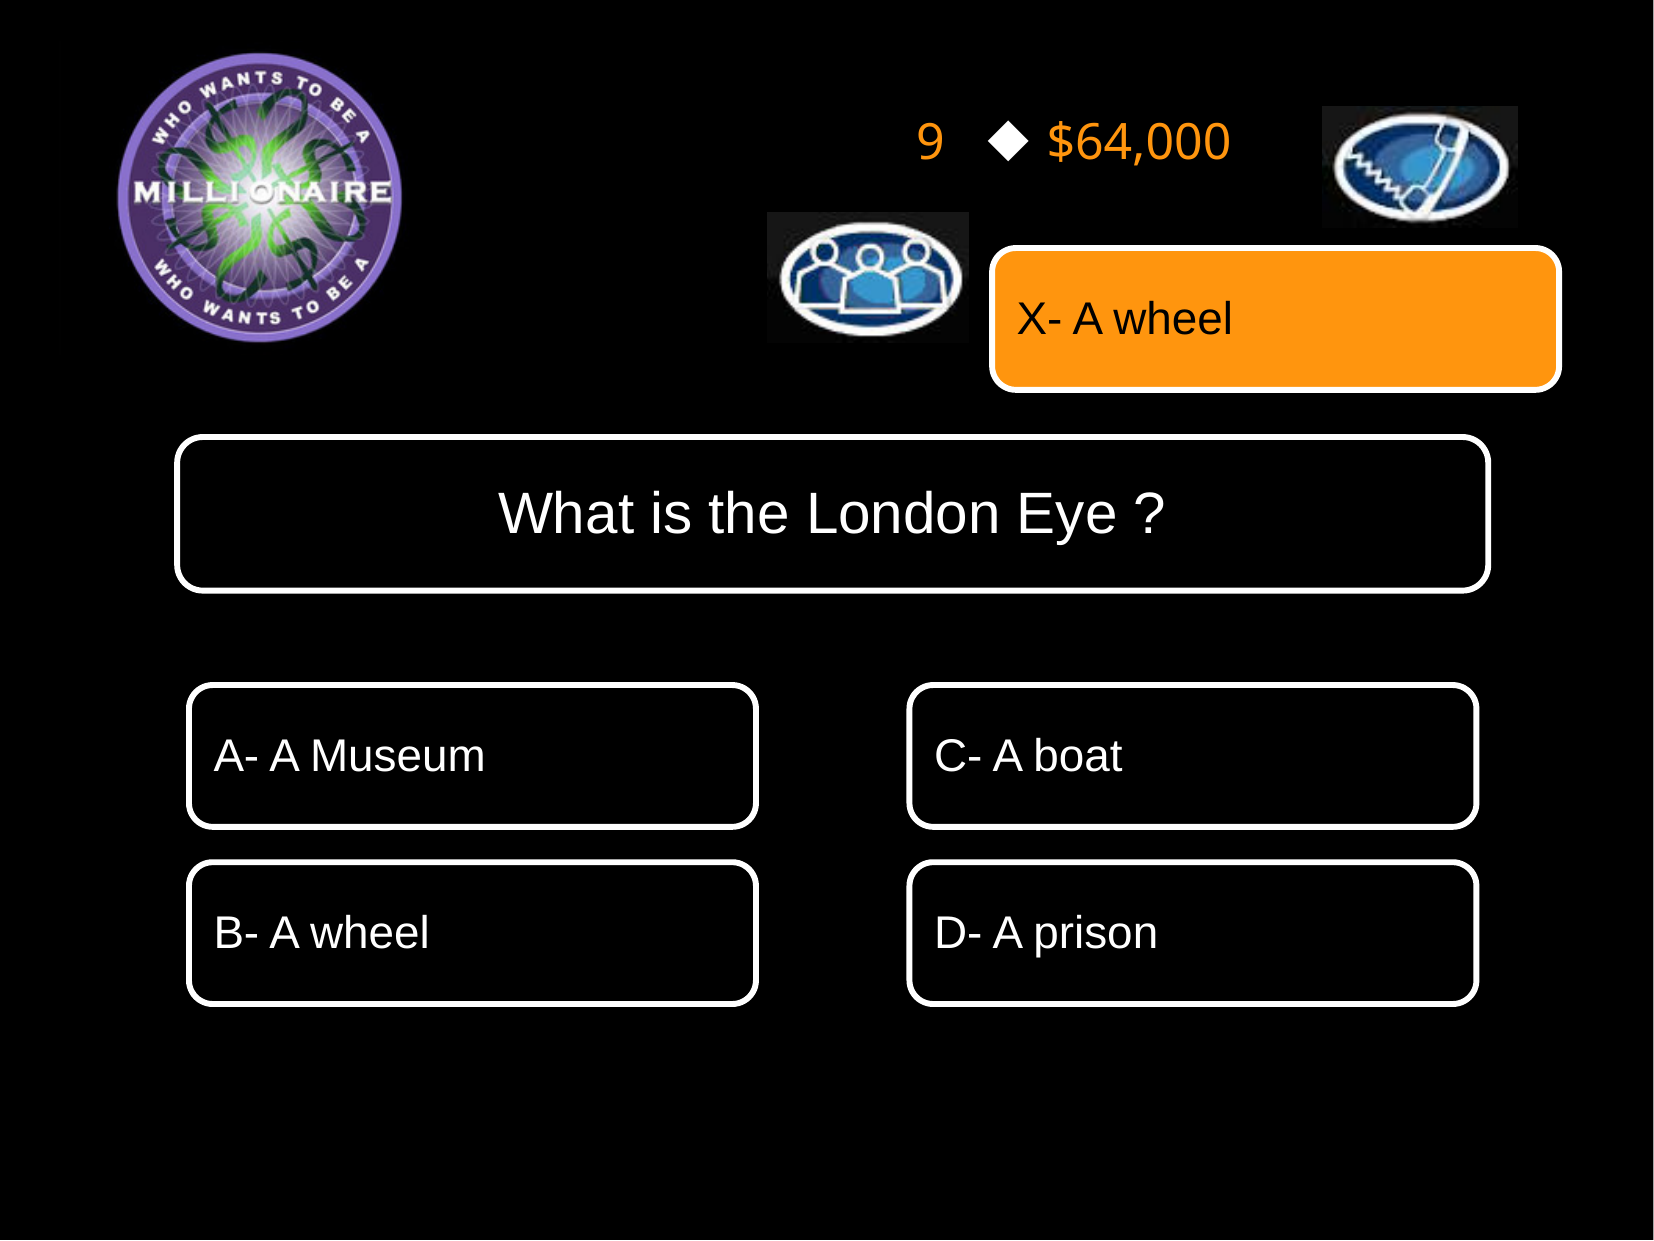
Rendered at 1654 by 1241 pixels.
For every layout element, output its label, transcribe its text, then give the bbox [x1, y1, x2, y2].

picture [767, 212, 969, 343]
picture [59, 41, 477, 355]
text_box D- A prison [909, 862, 1477, 1004]
picture [1322, 106, 1518, 228]
text_box 9  $64,000 [774, 106, 1322, 213]
text_box B- A wheel [188, 862, 756, 1004]
text_box A- A Museum [188, 685, 756, 827]
text_box X- A wheel [992, 248, 1560, 390]
text_box What is the London Eye ? [177, 437, 1489, 591]
text_box C- A boat [909, 685, 1477, 827]
